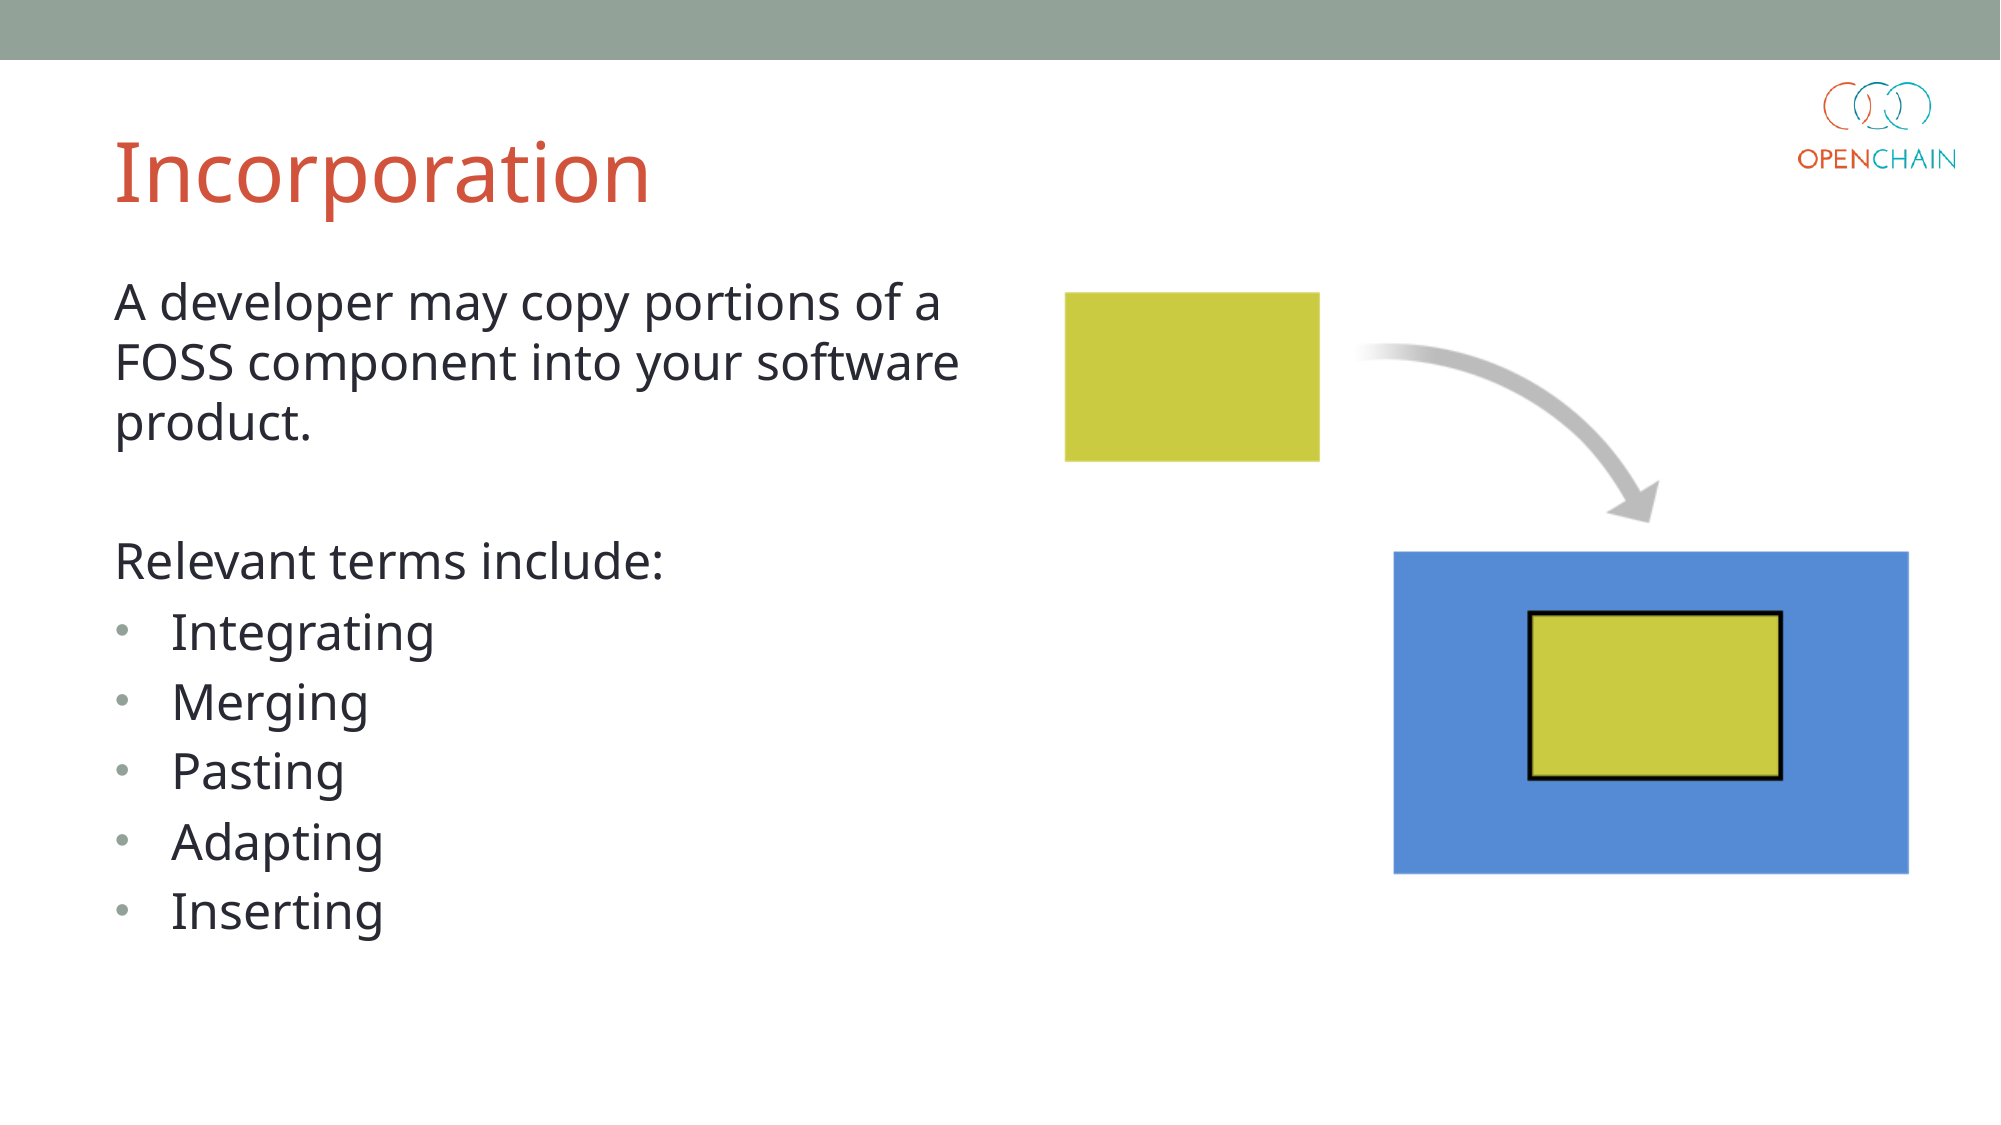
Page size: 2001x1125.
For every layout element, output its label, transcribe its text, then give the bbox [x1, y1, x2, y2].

list A developer may copy portions of a FOSS component into your software product. Relevant terms include: Integrating Merging Pasting Adapting Inserting [99, 262, 1026, 1063]
title Incorporation [99, 87, 1900, 250]
picture [1798, 82, 1955, 169]
picture [873, 225, 2000, 928]
